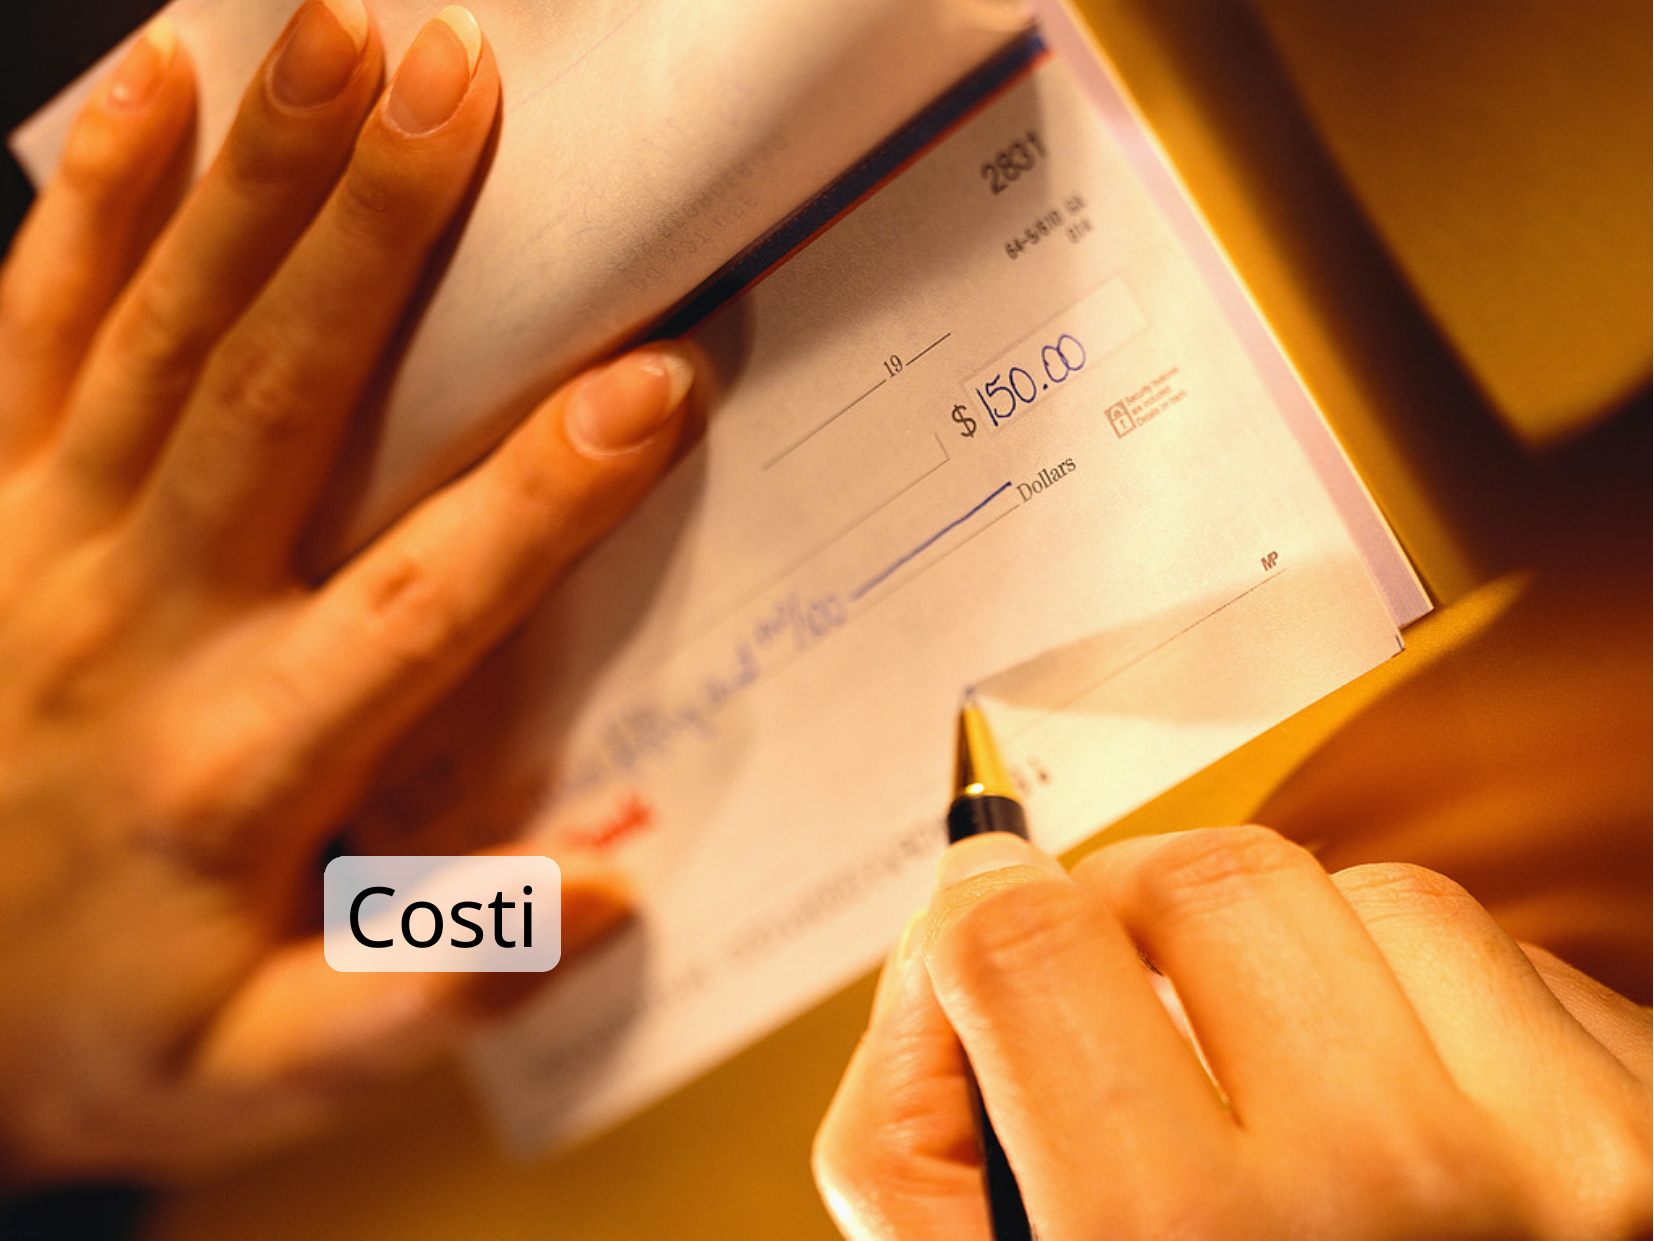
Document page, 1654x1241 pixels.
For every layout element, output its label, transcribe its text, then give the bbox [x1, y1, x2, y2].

picture [0, 0, 1653, 1241]
text_box Costi [324, 856, 561, 972]
